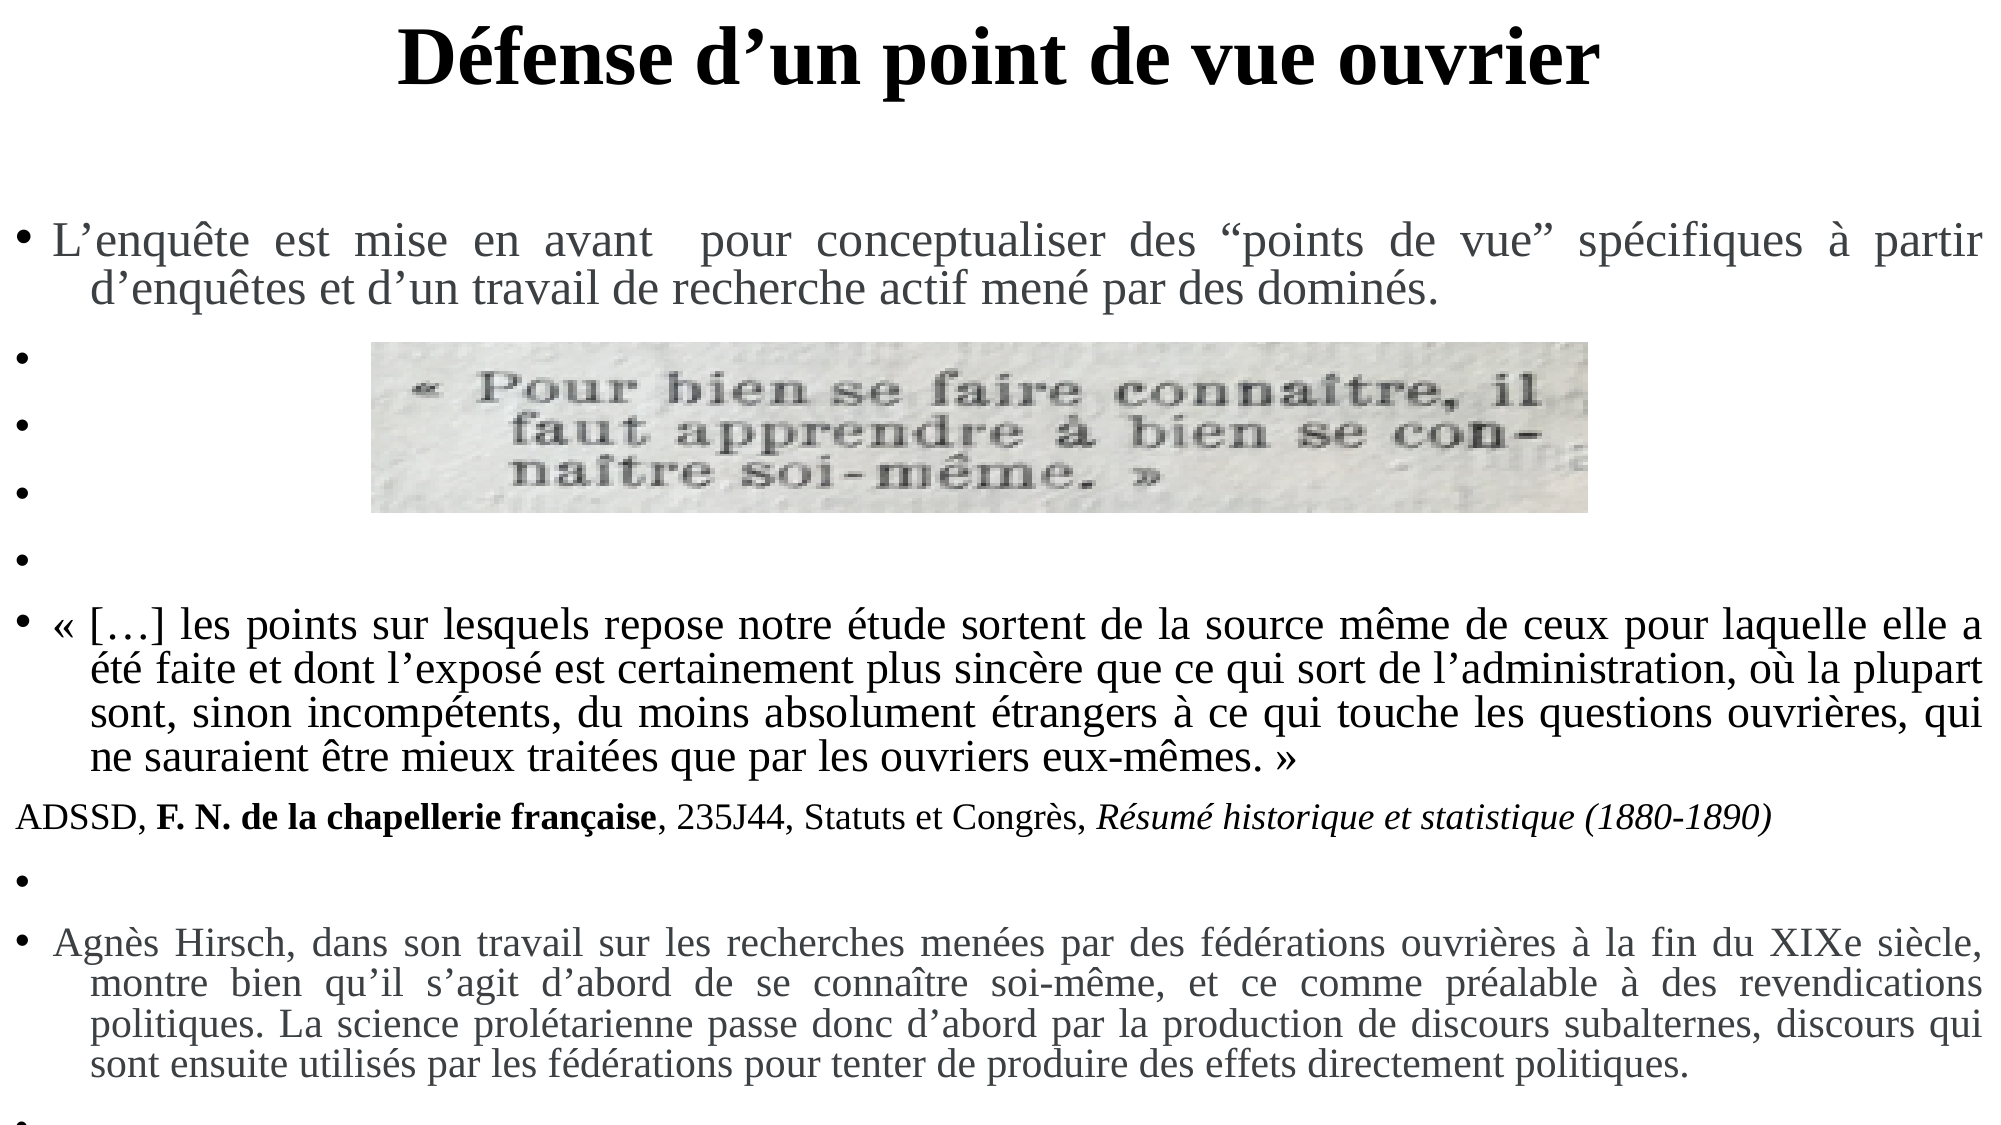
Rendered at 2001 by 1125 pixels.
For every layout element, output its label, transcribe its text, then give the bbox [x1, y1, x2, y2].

picture [371, 342, 1588, 513]
title Défense d’un point de vue ouvrier [137, 3, 1863, 112]
list L’enquête est mise en avant pour conceptualiser des “points de vue” spécifiques à partir d’enquêtes et d’un travail de recherche actif mené par des dominés. « […] les points sur lesquels repose notre étude sortent de la source même de ceux pour laquelle elle a été faite et dont l’exposé est certainement plus sincère que ce qui sort de l’administration, où la plupart sont, sinon incompétents, du moins absolument étrangers à ce qui touche les questions ouvrières, qui ne sauraient être mieux traitées que par les ouvriers eux-mêmes. » ADSSD, F. N. de la chapellerie française, 235J44, Statuts et Congrès, Résumé historique et statistique (1880-1890) Agnès Hirsch, dans son travail sur les recherches menées par des fédérations ouvrières à la fin du XIXe siècle, montre bien qu’il s’agit d’abord de se connaître soi-même, et ce comme préalable à des revendications politiques. La science prolétarienne passe donc d’abord par la production de discours subalternes, discours qui sont ensuite utilisés par les fédérations pour tenter de produire des effets directement politiques. [0, 210, 2000, 1122]
